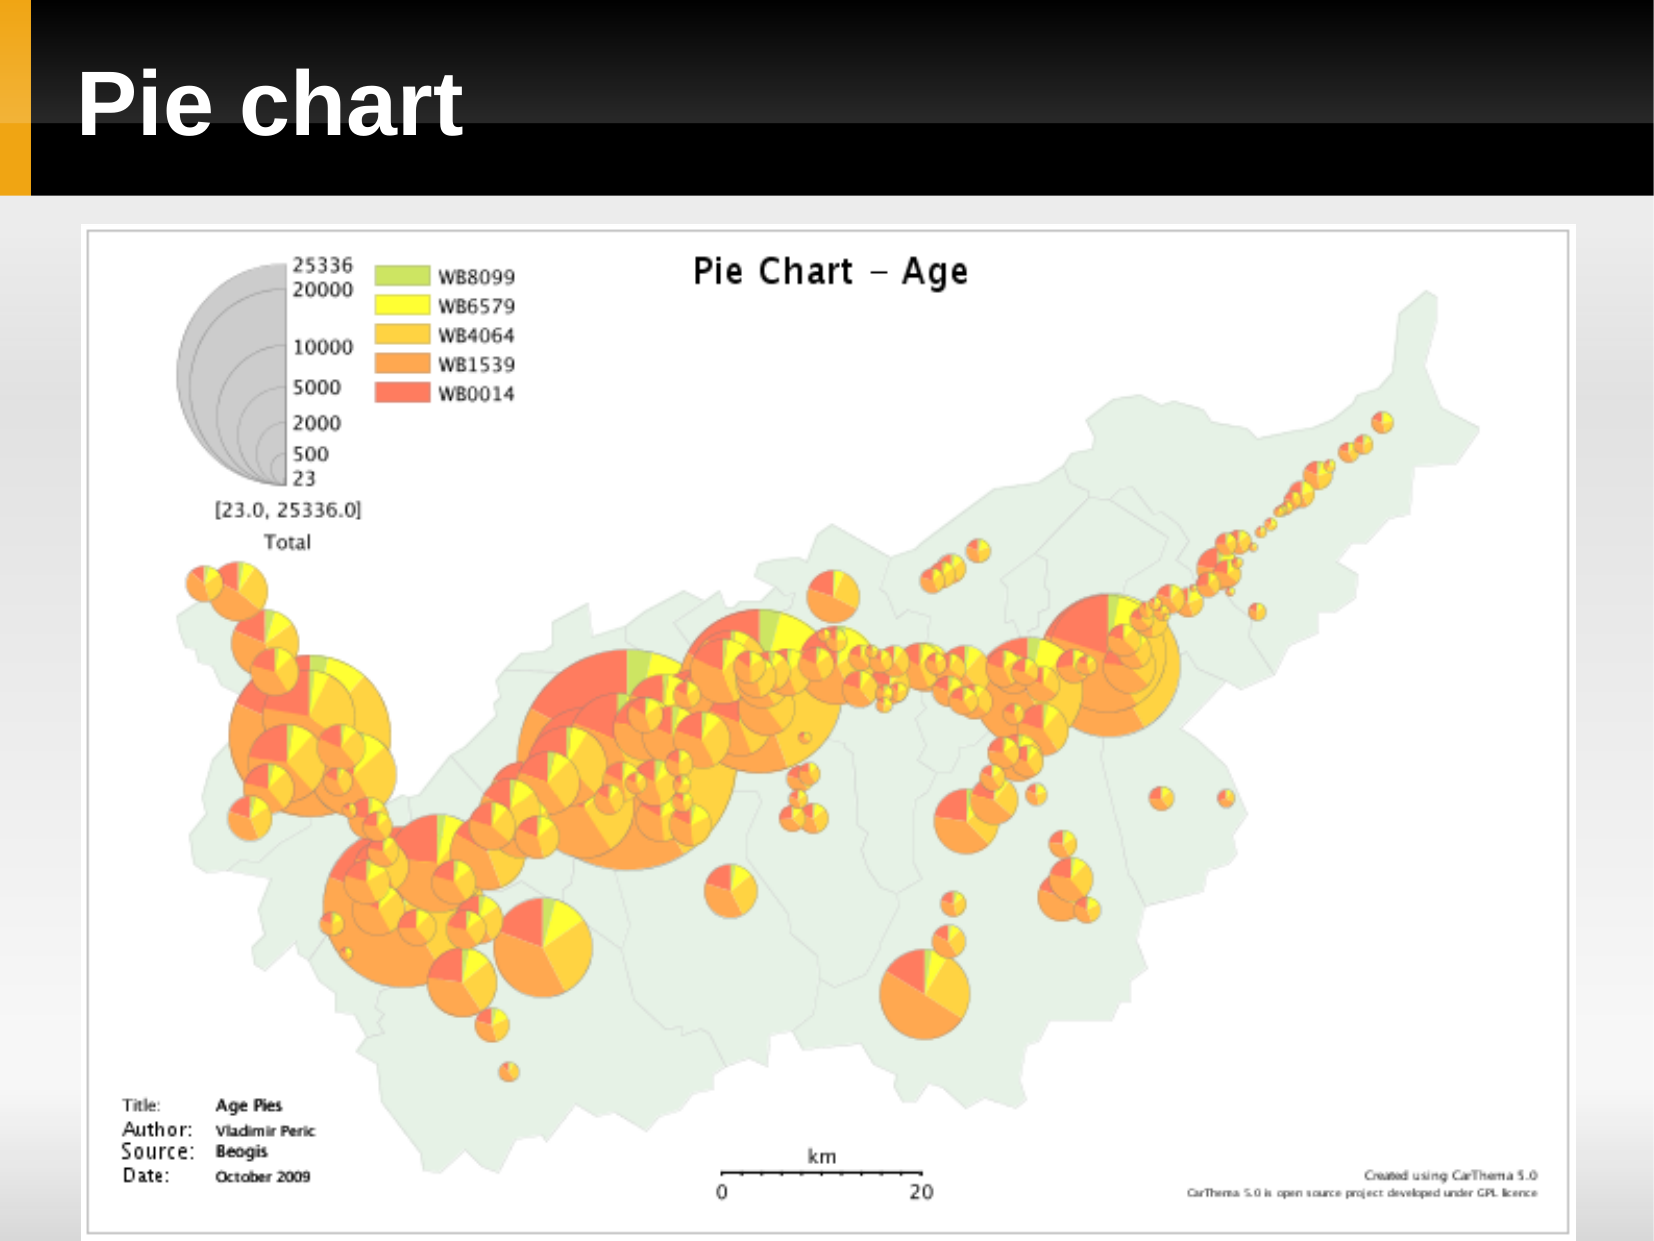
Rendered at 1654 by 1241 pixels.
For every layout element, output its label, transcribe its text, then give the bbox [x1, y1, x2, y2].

picture [0, 0, 1654, 1241]
title Pie chart [76, 7, 1565, 200]
